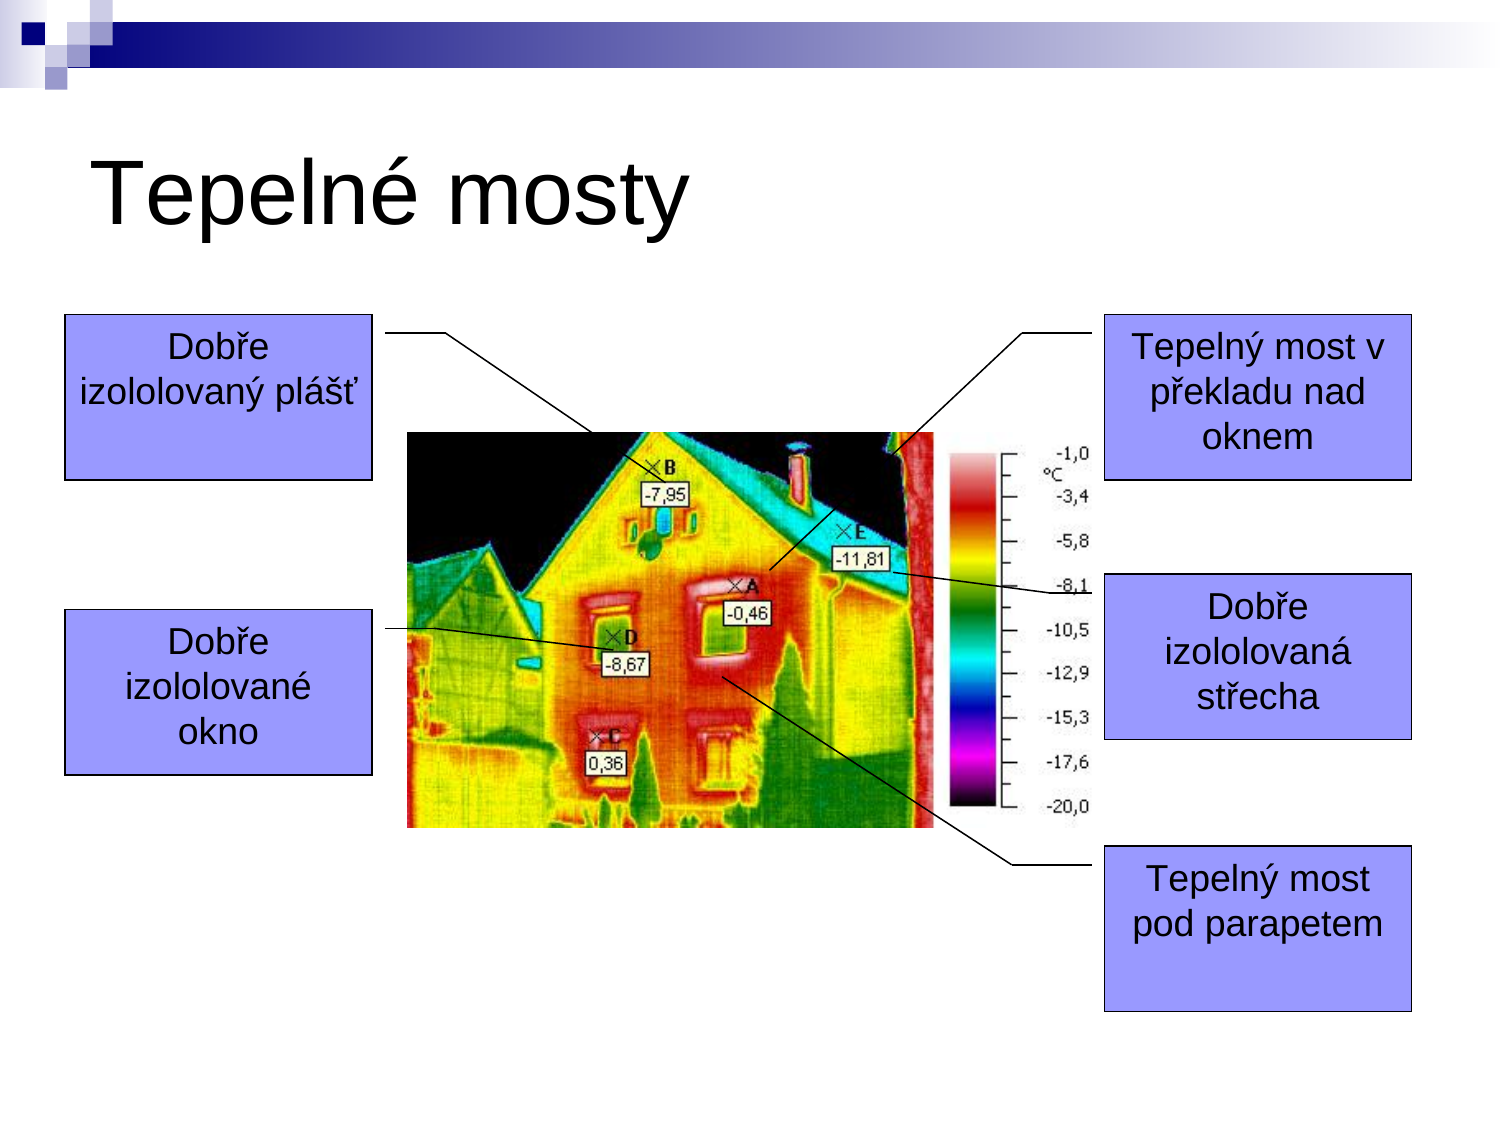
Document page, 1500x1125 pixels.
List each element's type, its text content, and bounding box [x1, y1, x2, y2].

text_box Tepelný most v překladu nad oknem [1104, 314, 1412, 480]
text_box Dobře izololované okno [65, 610, 372, 775]
text_box Tepelný most pod parapetem [1104, 846, 1412, 1011]
title Tepelné mosty [75, 75, 1426, 301]
text_box Dobře izololovaná střecha [1104, 574, 1412, 740]
text_box Dobře izololovaný plášť [65, 314, 372, 480]
picture [407, 432, 1105, 828]
